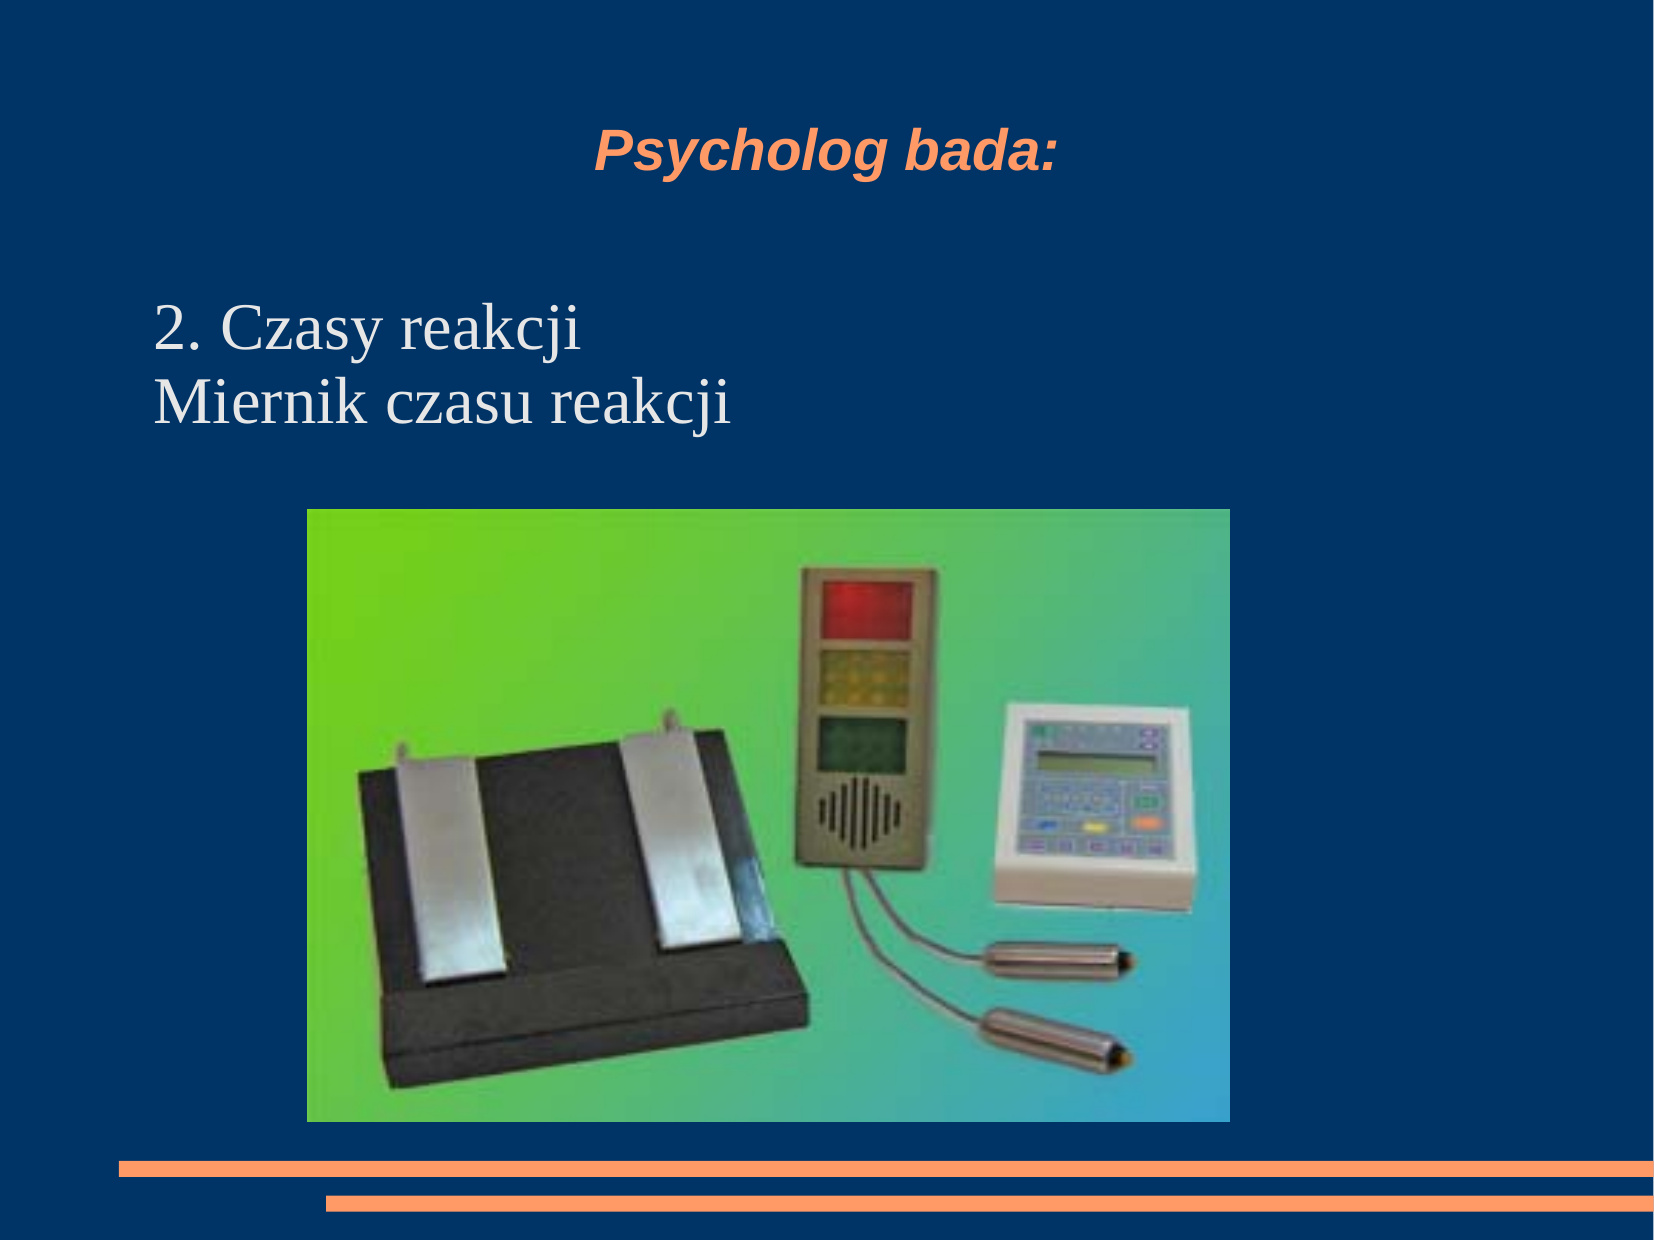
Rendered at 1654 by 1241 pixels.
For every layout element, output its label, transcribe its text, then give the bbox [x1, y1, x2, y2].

list 2. Czasy reakcji Miernik czasu reakcji [82, 290, 1571, 1109]
picture [307, 509, 1230, 1123]
title Psycholog bada: [121, 46, 1534, 254]
